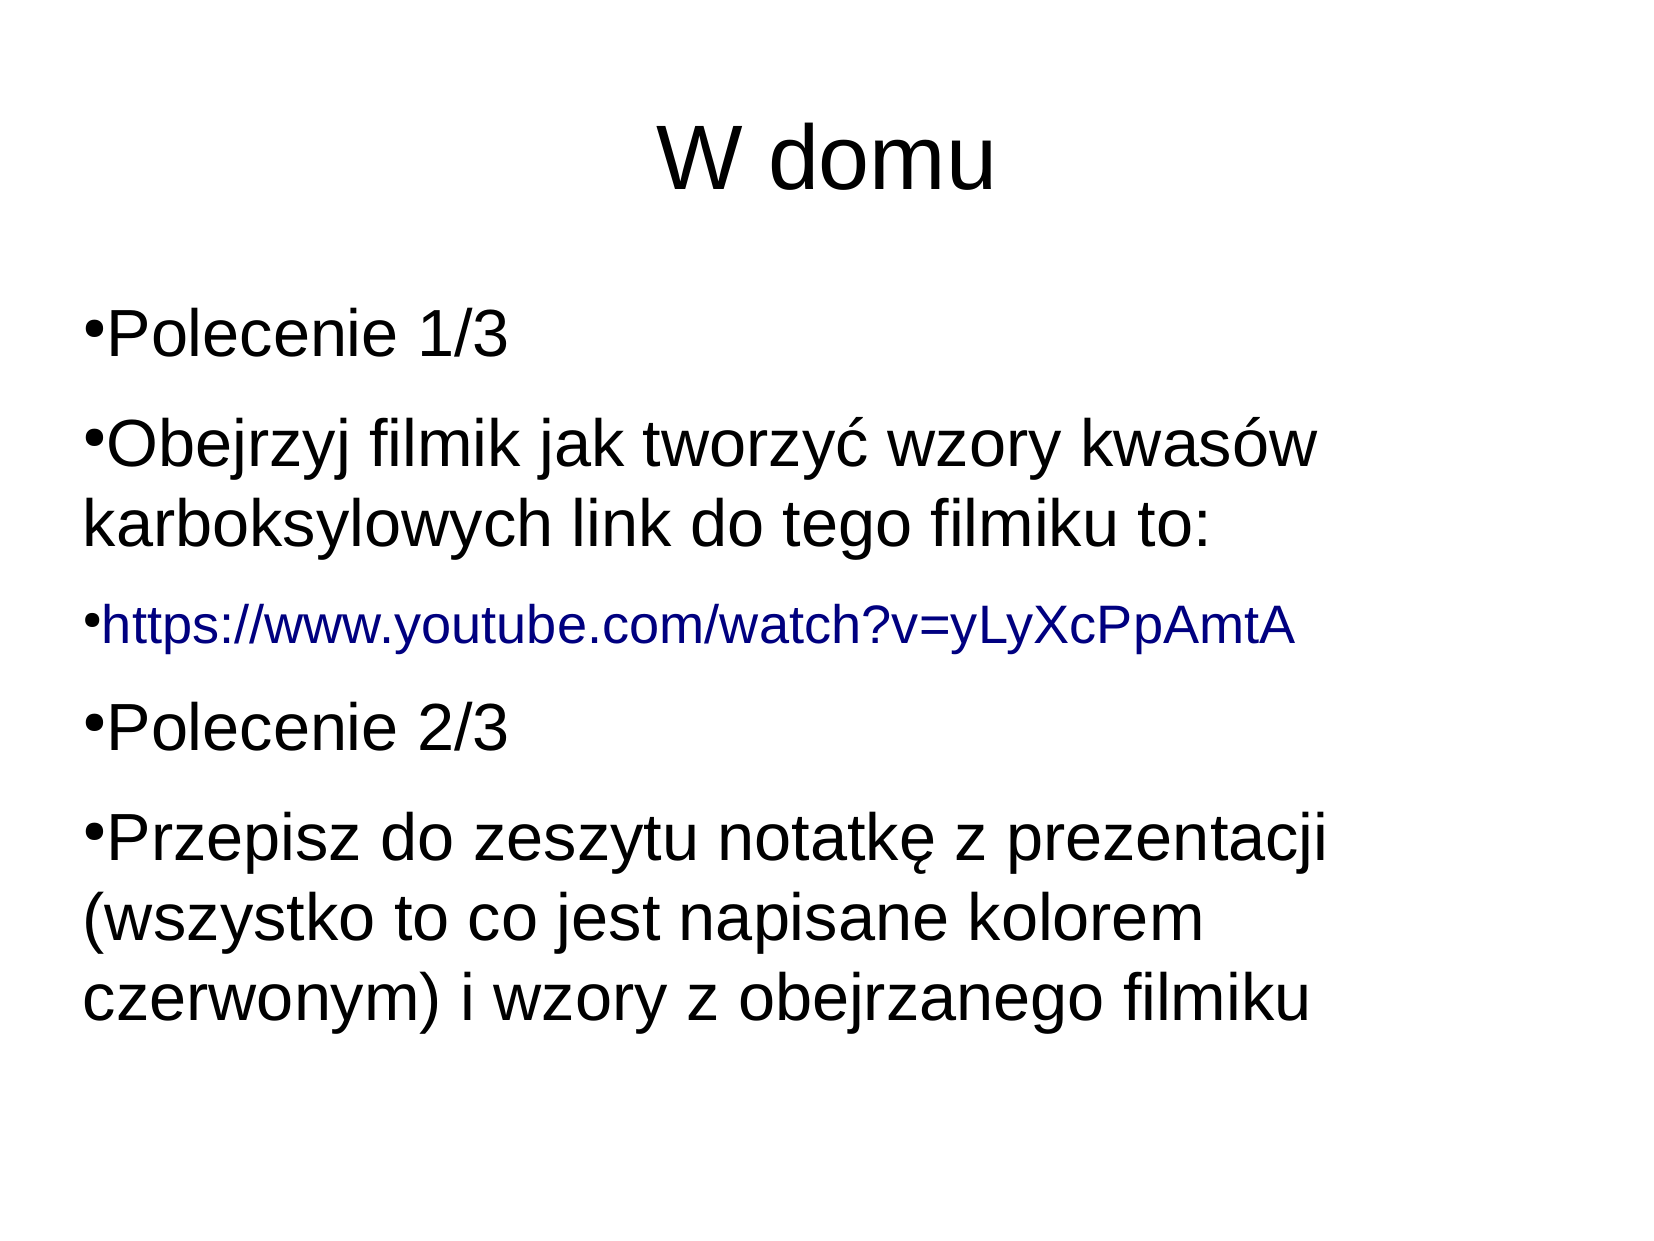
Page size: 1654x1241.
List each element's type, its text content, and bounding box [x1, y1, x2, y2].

list Polecenie 1/3 Obejrzyj filmik jak tworzyć wzory kwasów karboksylowych link do tego filmiku to: https://www.youtube.com/watch?v=yLyXcPpAmtA Polecenie 2/3 Przepisz do zeszytu notatkę z prezentacji (wszystko to co jest napisane kolorem czerwonym) i wzory z obejrzanego filmiku [82, 290, 1571, 1109]
title W domu [82, 49, 1571, 257]
